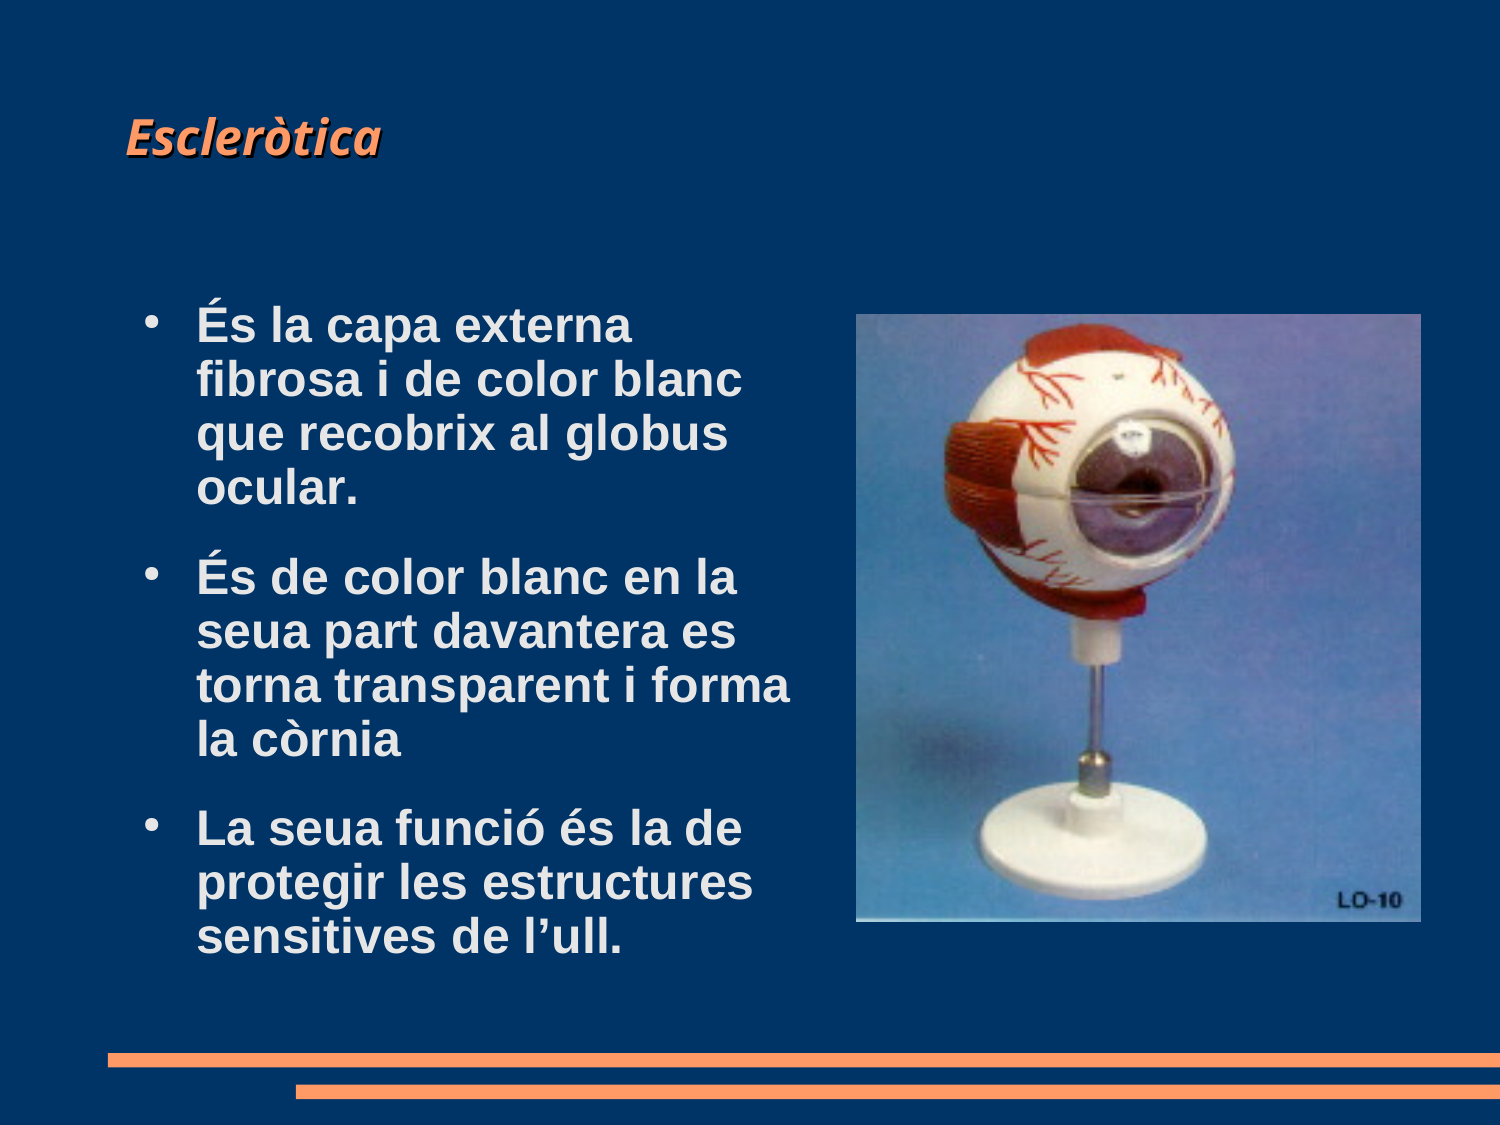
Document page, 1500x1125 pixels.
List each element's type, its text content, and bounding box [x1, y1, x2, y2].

title Escleròtica [110, 41, 1392, 230]
list És la capa externa fibrosa i de color blanc que recobrix al globus ocular. És de color blanc en la seua part davantera es torna transparent i forma la còrnia La seua funció és la de protegir les estructures sensitives de l’ull. [110, 292, 815, 1027]
picture [856, 314, 1421, 922]
